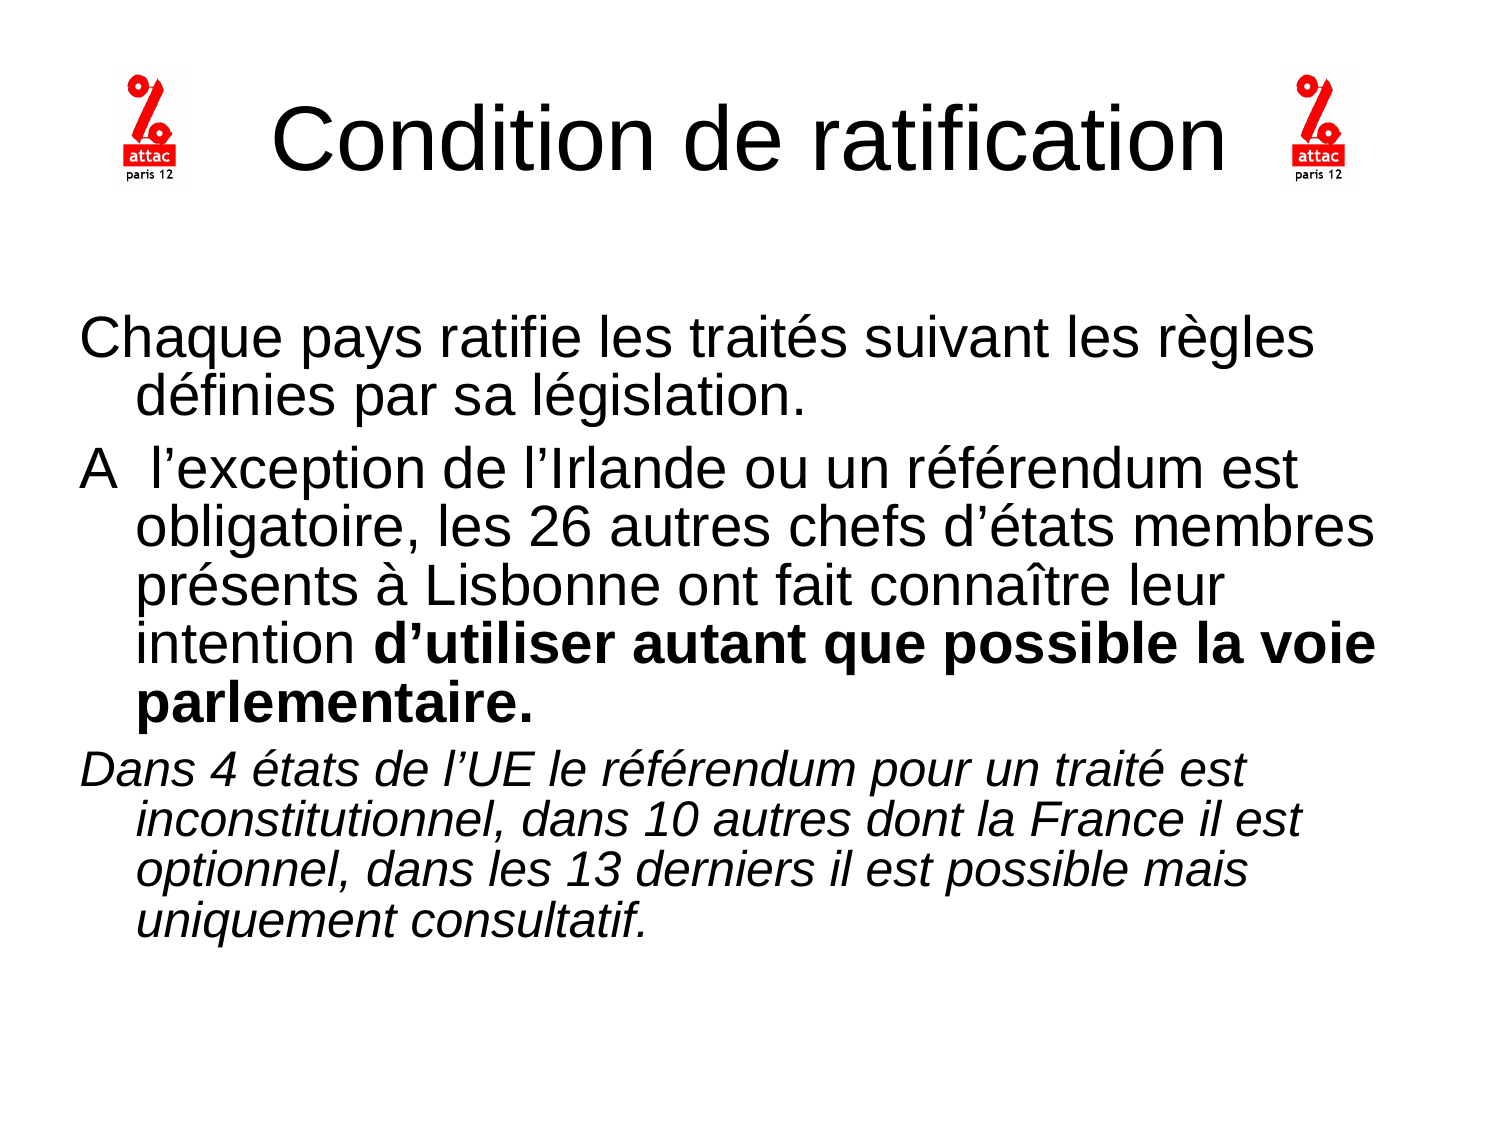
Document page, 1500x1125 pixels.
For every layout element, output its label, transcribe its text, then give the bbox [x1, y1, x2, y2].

list Chaque pays ratifie les traités suivant les règles définies par sa législation. A l’exception de l’Irlande ou un référendum est obligatoire, les 26 autres chefs d’états membres présents à Lisbonne ont fait connaître leur intention d’utiliser autant que possible la voie parlementaire. Dans 4 états de l’UE le référendum pour un traité est inconstitutionnel, dans 10 autres dont la France il est optionnel, dans les 13 derniers il est possible mais uniquement consultatif. [64, 302, 1415, 1046]
picture [1281, 66, 1358, 185]
title Condition de ratification [75, 45, 1426, 233]
picture [112, 66, 189, 185]
